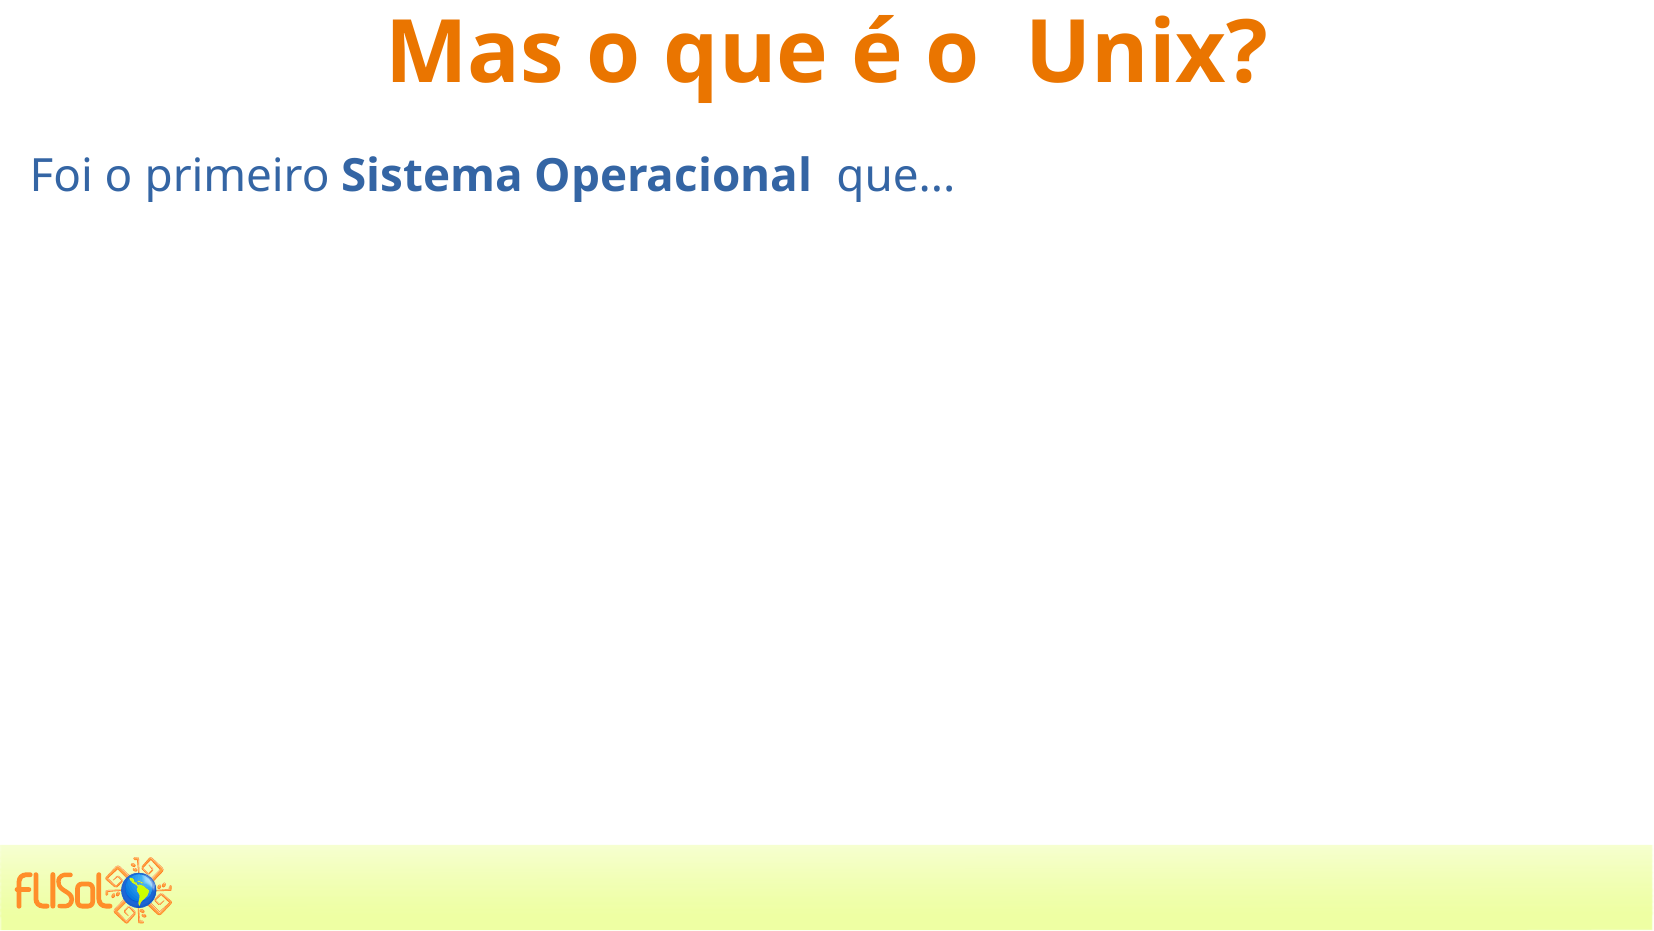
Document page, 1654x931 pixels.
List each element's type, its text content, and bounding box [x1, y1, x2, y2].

text_box Foi o primeiro Sistema Operacional que... [29, 139, 1625, 207]
text_box Mas o que é o Unix? [29, 0, 1625, 99]
text_box [0, 844, 1654, 931]
